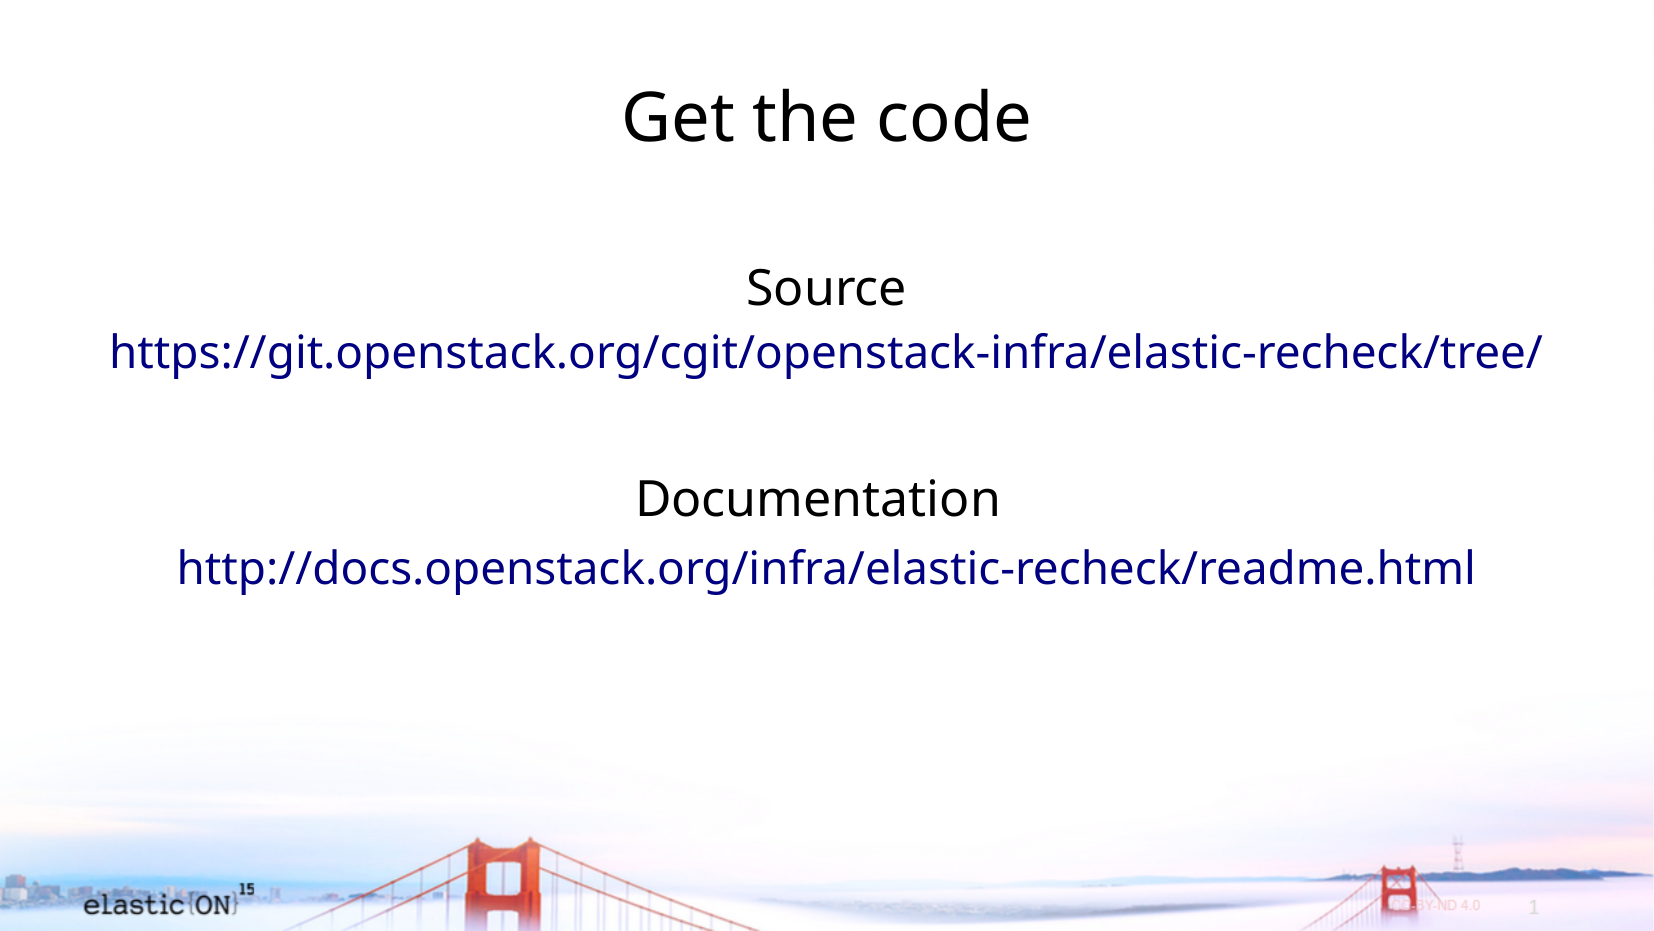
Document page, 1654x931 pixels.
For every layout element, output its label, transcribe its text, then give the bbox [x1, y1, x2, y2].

subtitle Source https://git.openstack.org/cgit/openstack-infra/elastic-recheck/tree/ Documentation http://docs.openstack.org/infra/elastic-recheck/readme.html [82, 217, 1571, 758]
title Get the code [82, 37, 1571, 193]
picture [0, 0, 1654, 931]
